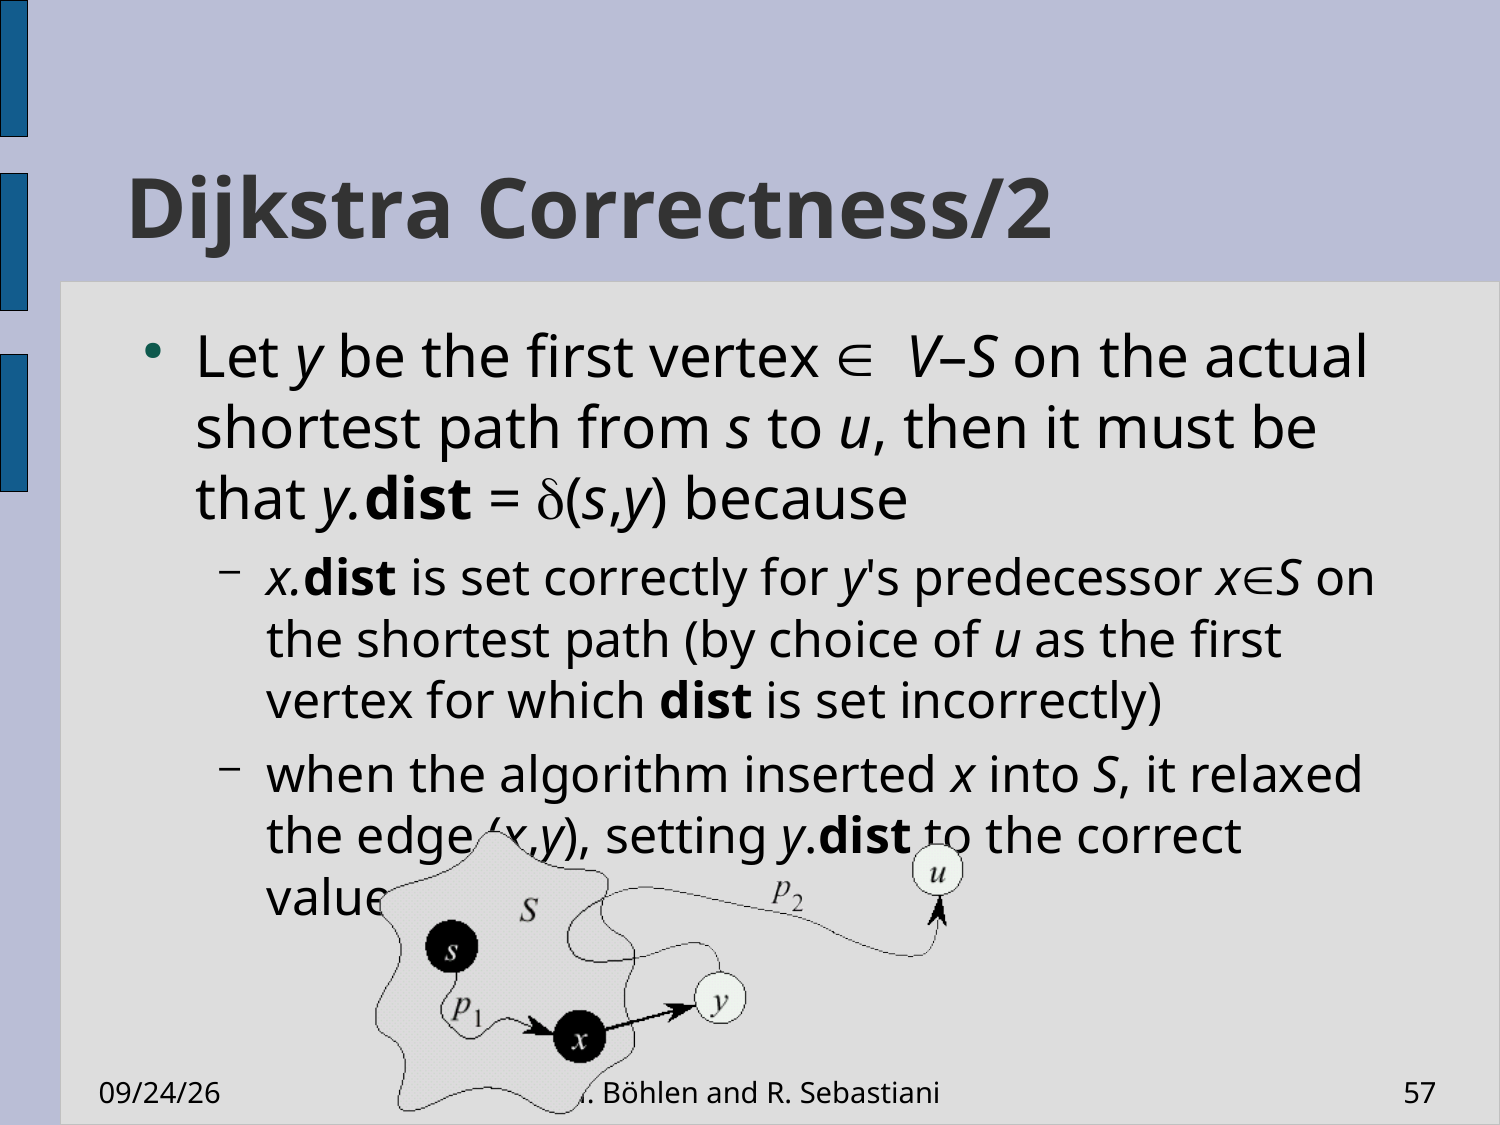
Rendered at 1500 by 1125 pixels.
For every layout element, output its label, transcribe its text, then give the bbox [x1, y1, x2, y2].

title Dijkstra Correctness/2 [110, 67, 1392, 271]
list Let y be the first vertex V–S on the actual shortest path from s to u, then it must be that y.dist = (s,y) because x.dist is set correctly for y's predecessor xS on the shortest path (by choice of u as the first vertex for which dist is set incorrectly) when the algorithm inserted x into S, it relaxed the edge (x,y), setting y.dist to the correct value [110, 312, 1392, 1037]
chart [360, 817, 972, 1123]
